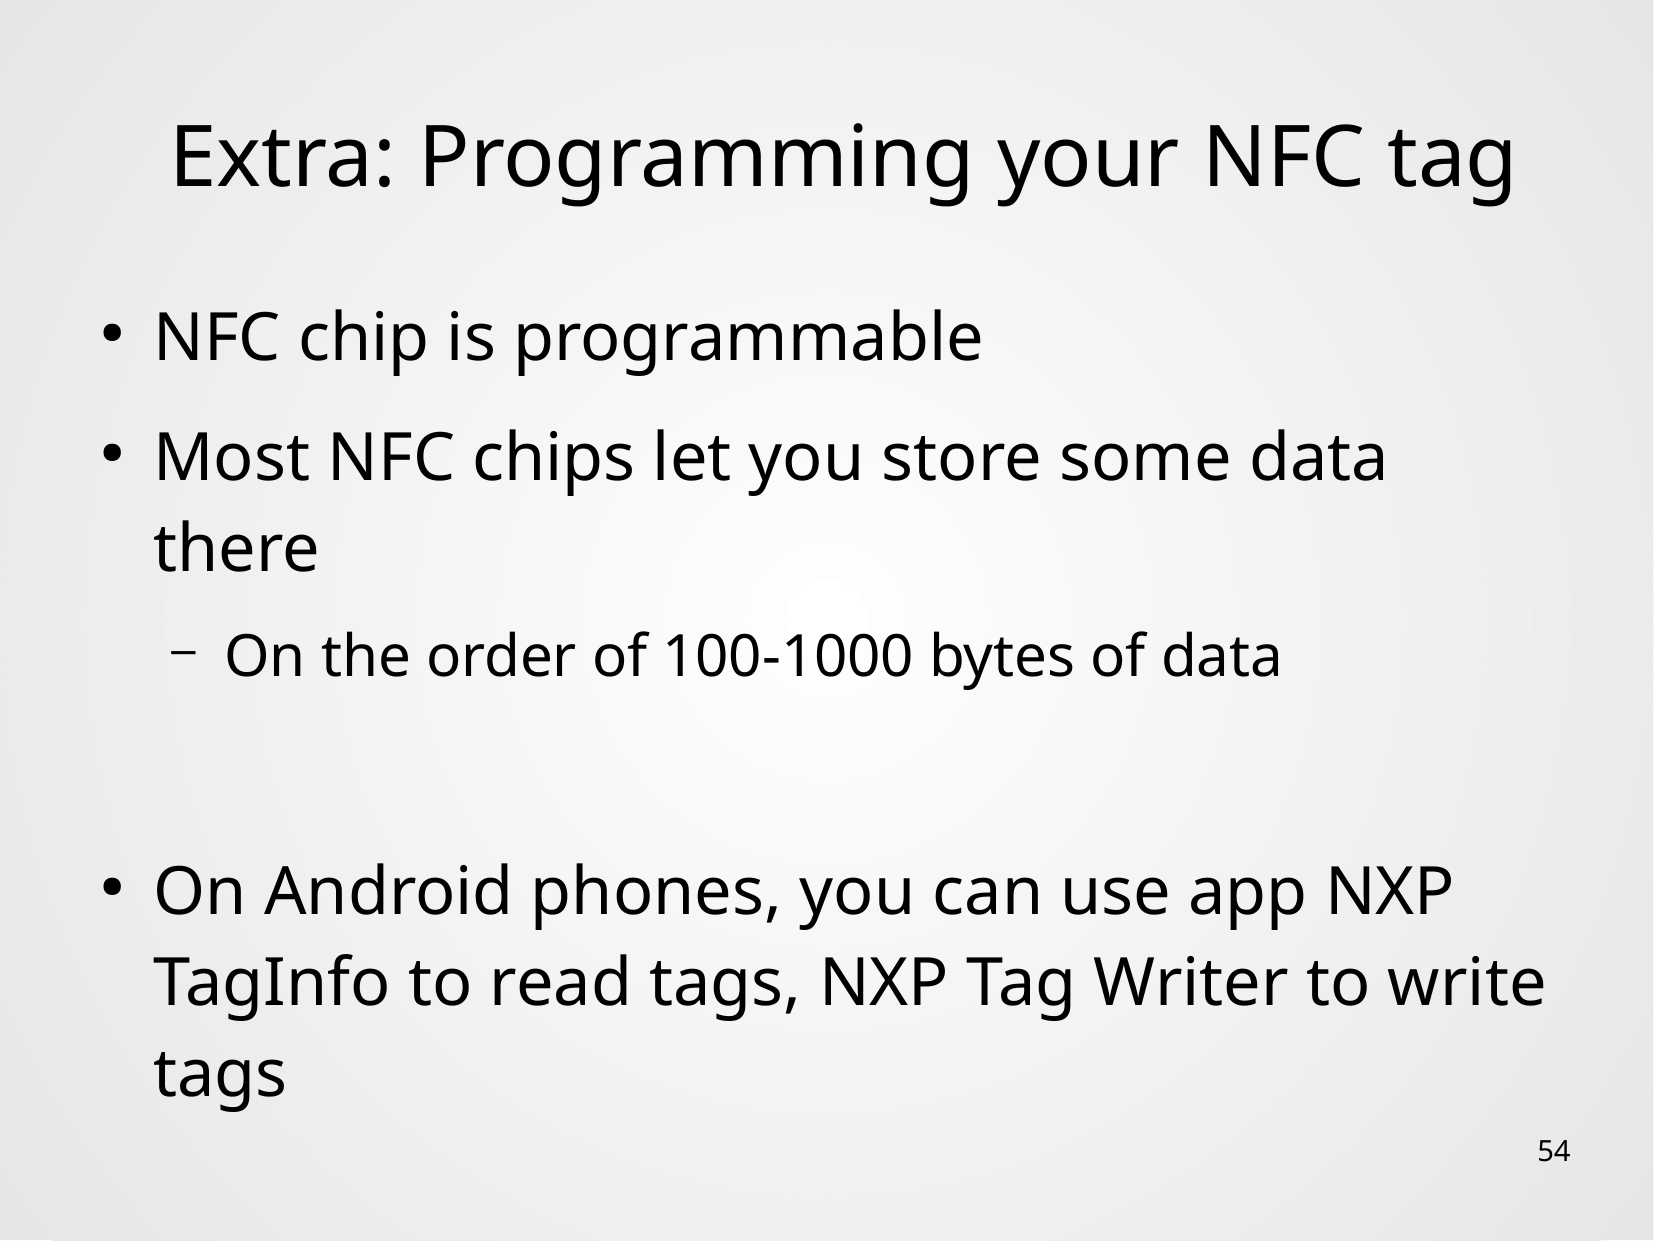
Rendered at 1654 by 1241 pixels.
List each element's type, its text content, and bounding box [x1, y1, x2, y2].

list NFC chip is programmable Most NFC chips let you store some data there On the order of 100-1000 bytes of data On Android phones, you can use app NXP TagInfo to read tags, NXP Tag Writer to write tags [82, 289, 1571, 1010]
title Extra: Programming your NFC tag [82, 49, 1571, 257]
